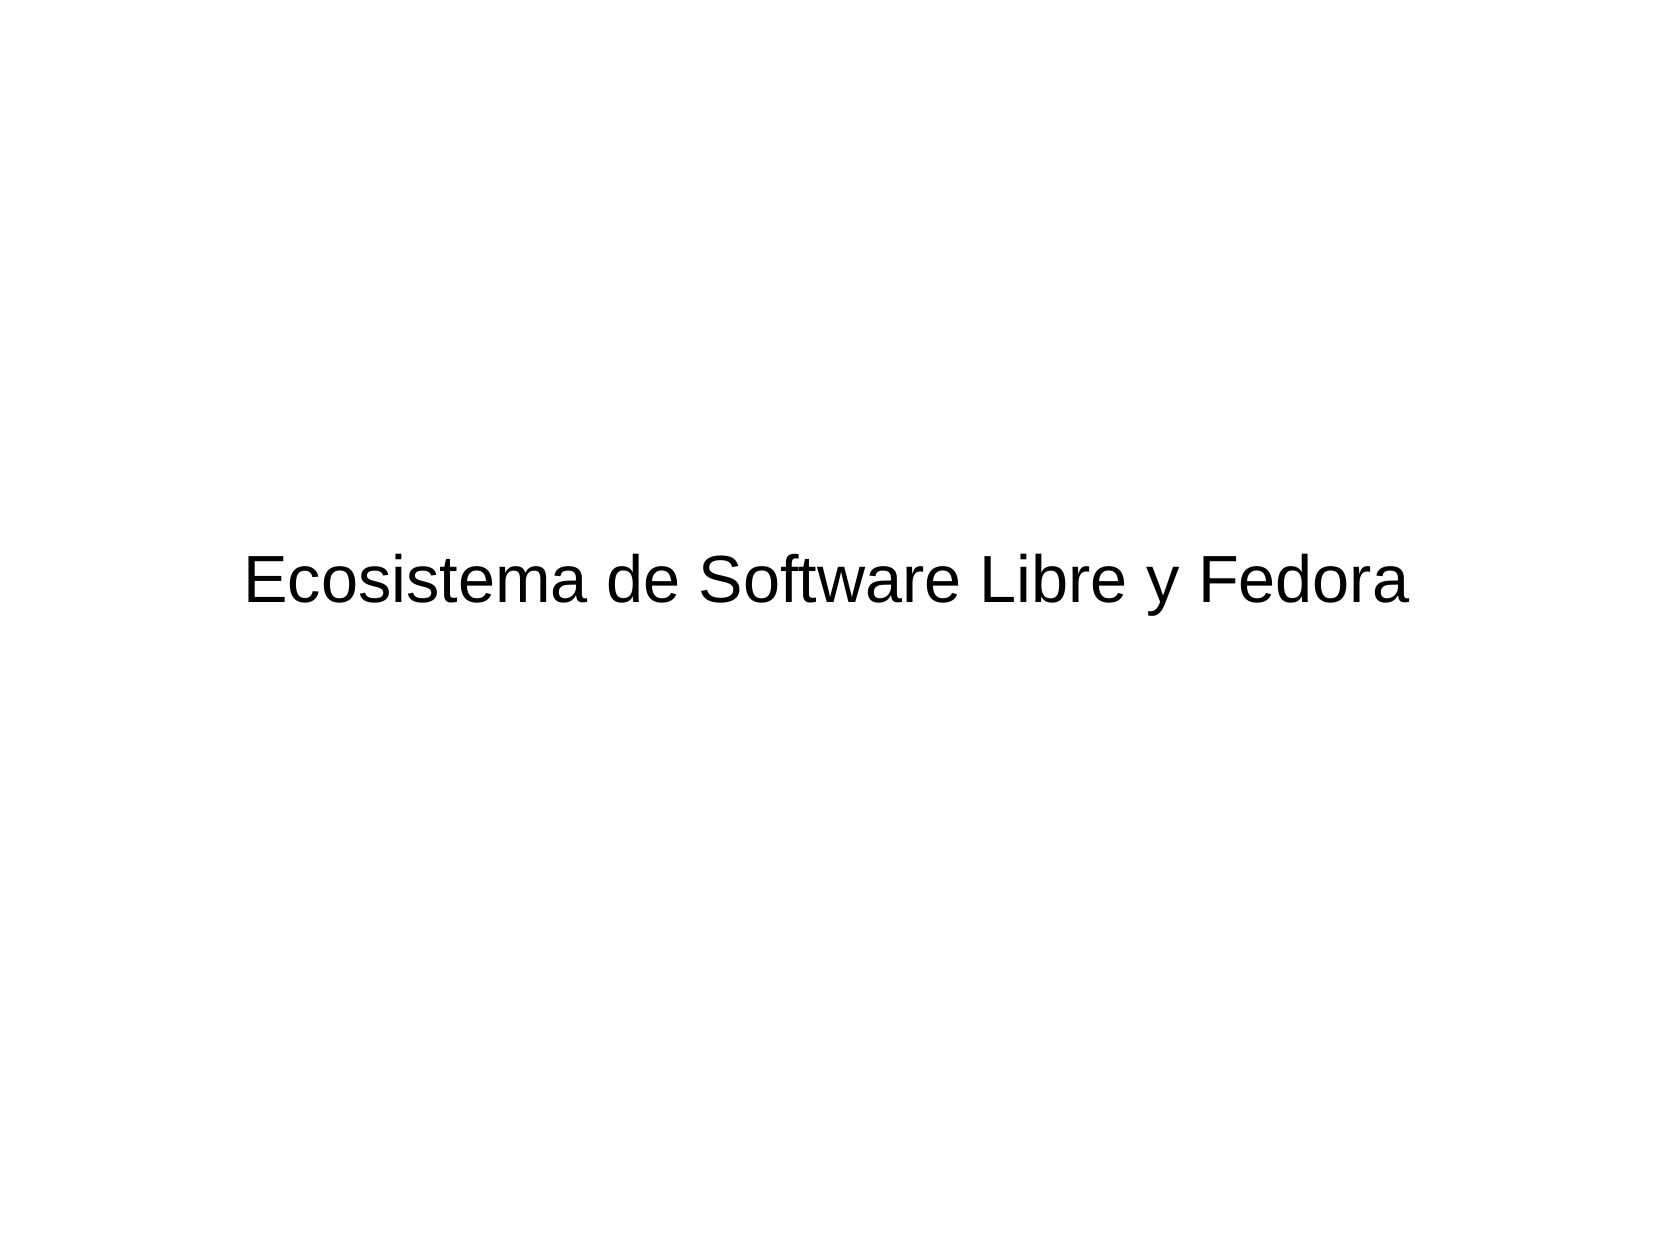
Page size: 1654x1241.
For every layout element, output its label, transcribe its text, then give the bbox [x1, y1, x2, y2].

subtitle Ecosistema de Software Libre y Fedora [82, 49, 1571, 1109]
